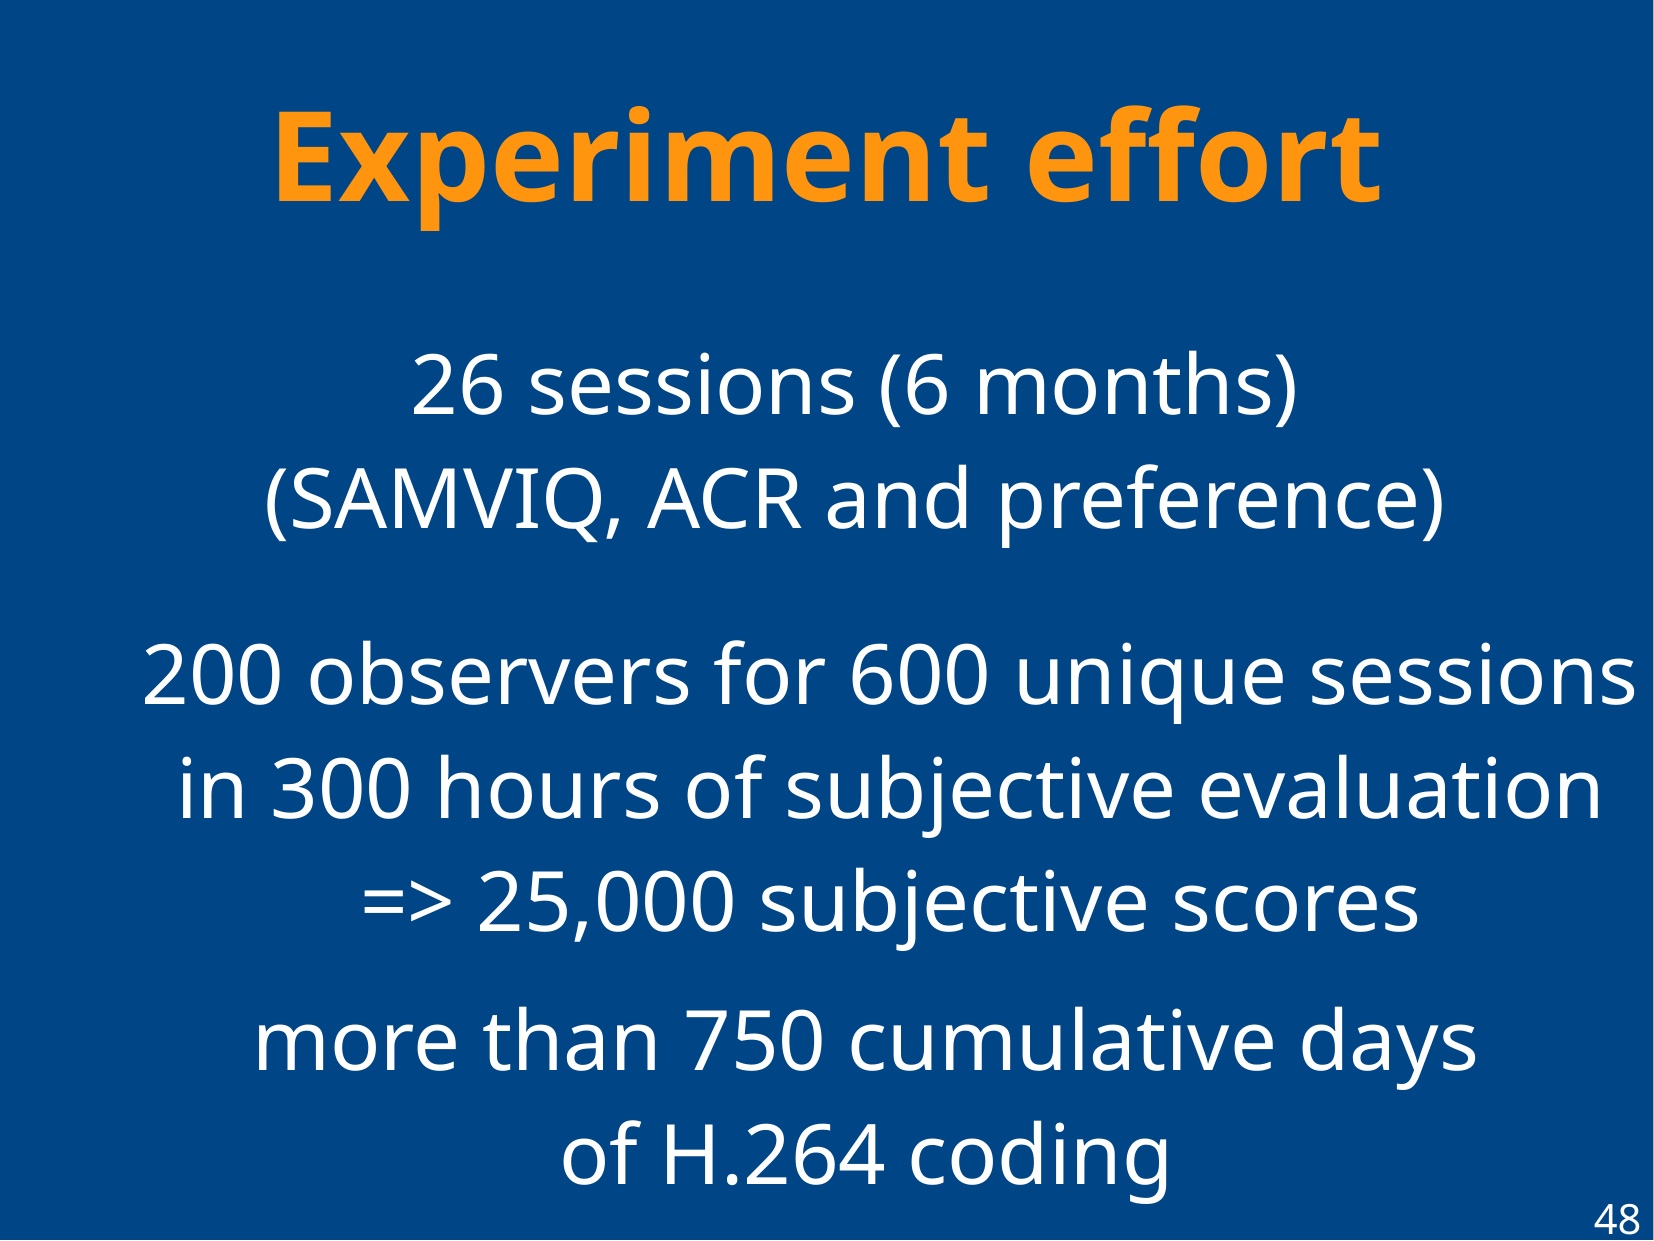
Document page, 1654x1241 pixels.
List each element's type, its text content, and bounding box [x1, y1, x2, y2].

text_box 200 observers for 600 unique sessions in 300 hours of subjective evaluation => 25,000 subjective scores [127, 608, 1527, 907]
text_box 26 sessions (6 months) (SAMVIQ, ACR and preference) [249, 318, 1391, 522]
title Experiment effort [82, 56, 1571, 250]
text_box more than 750 cumulative days of H.264 coding [238, 974, 1416, 1179]
